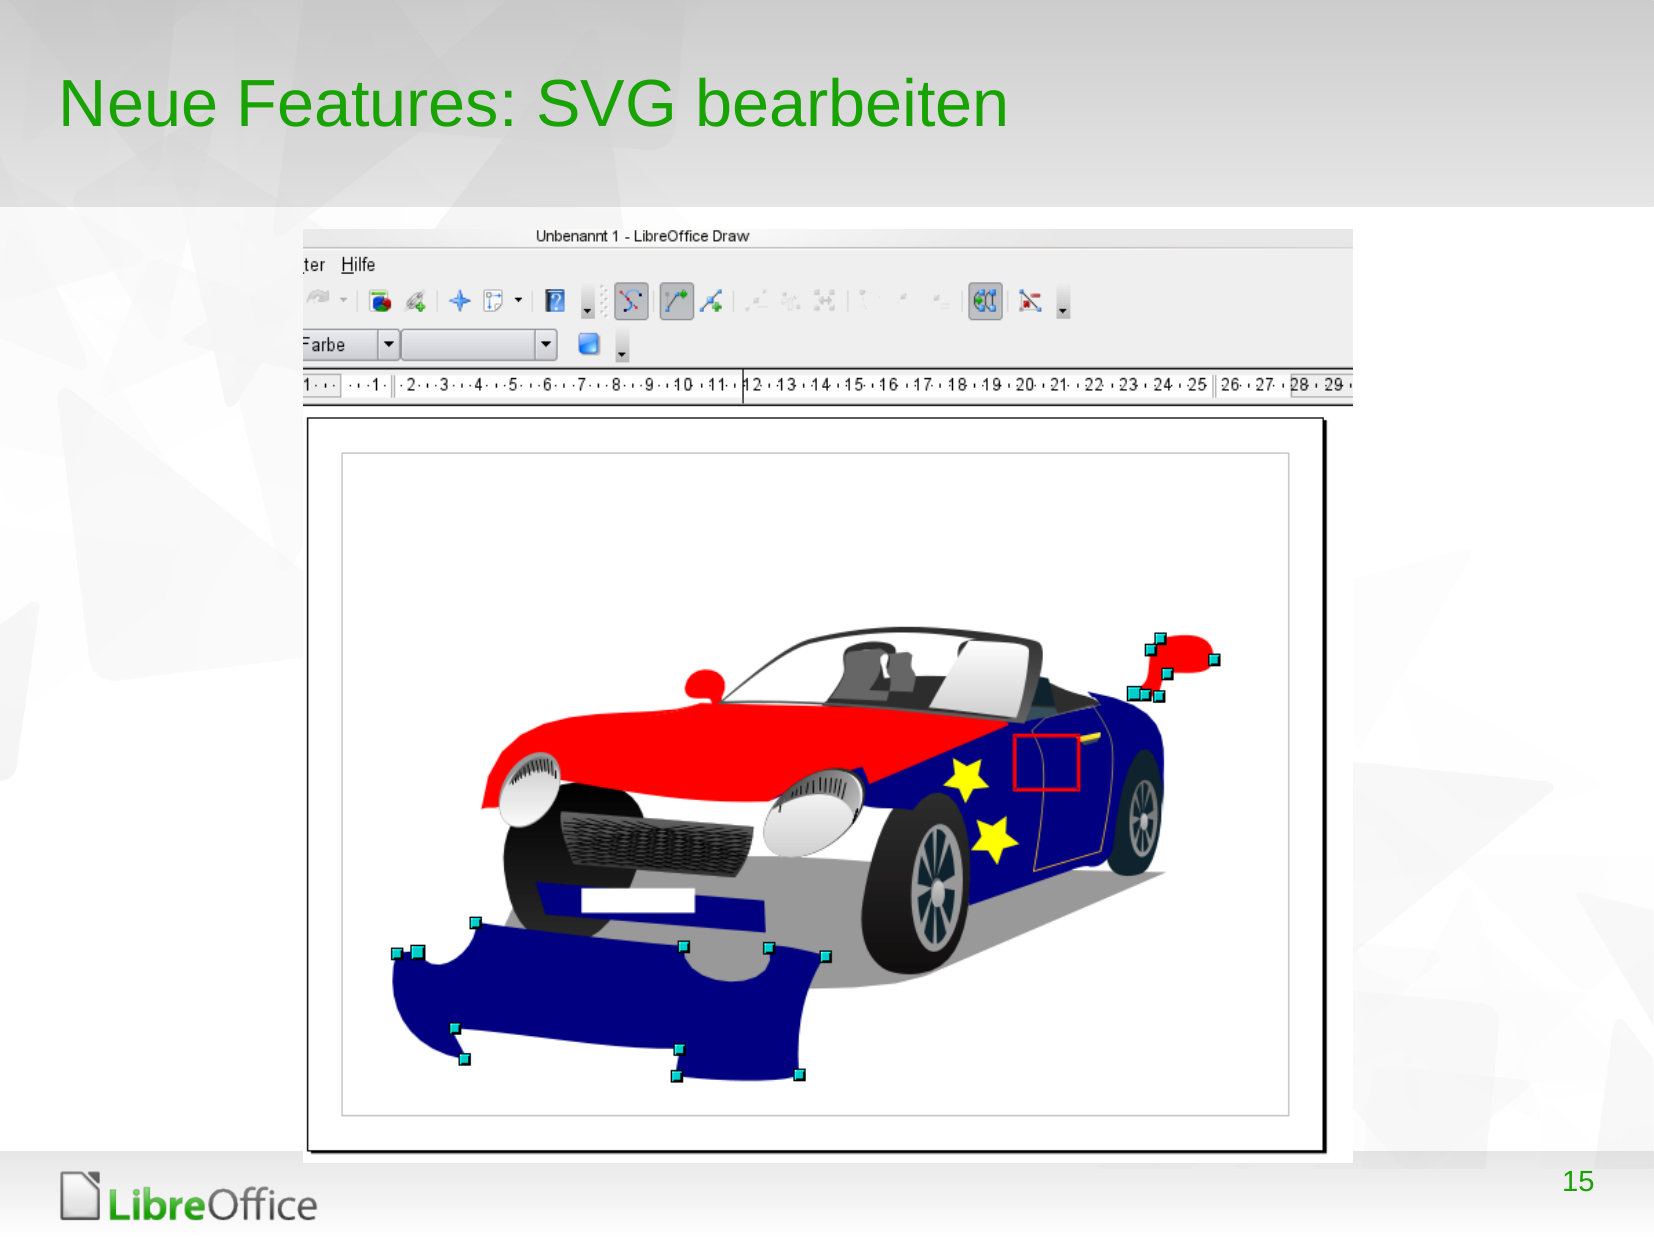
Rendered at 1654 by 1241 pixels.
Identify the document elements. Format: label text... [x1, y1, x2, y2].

title Neue Features: SVG bearbeiten [59, 29, 1595, 178]
picture [0, 0, 1654, 1240]
